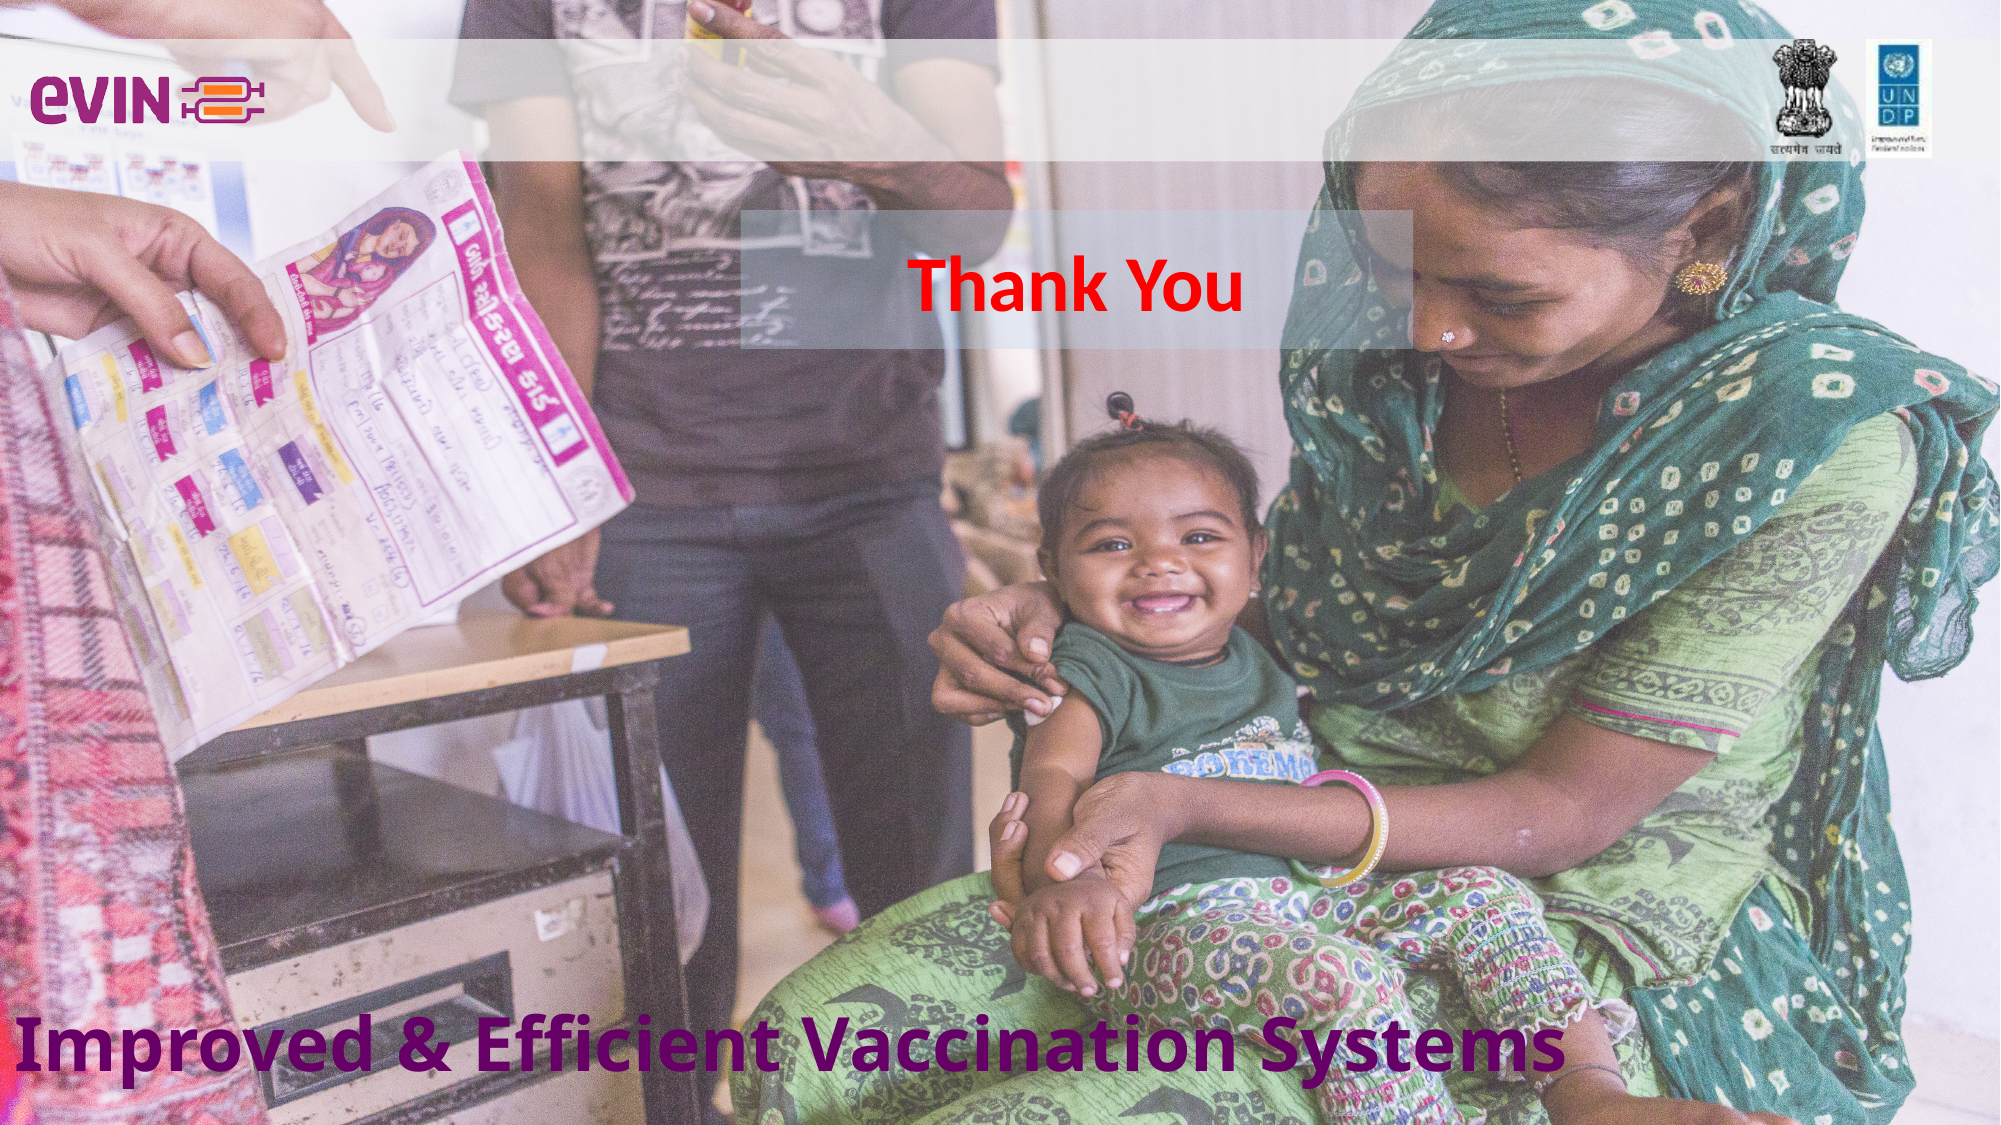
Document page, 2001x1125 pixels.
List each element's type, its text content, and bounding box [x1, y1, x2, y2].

text_box Thank You [740, 210, 1414, 349]
text_box [0, 39, 2000, 162]
picture [1770, 39, 1842, 154]
picture [19, 64, 276, 133]
text_box Improved & Efficient Vaccination Systems [0, 988, 1666, 1094]
picture [1866, 39, 1932, 158]
